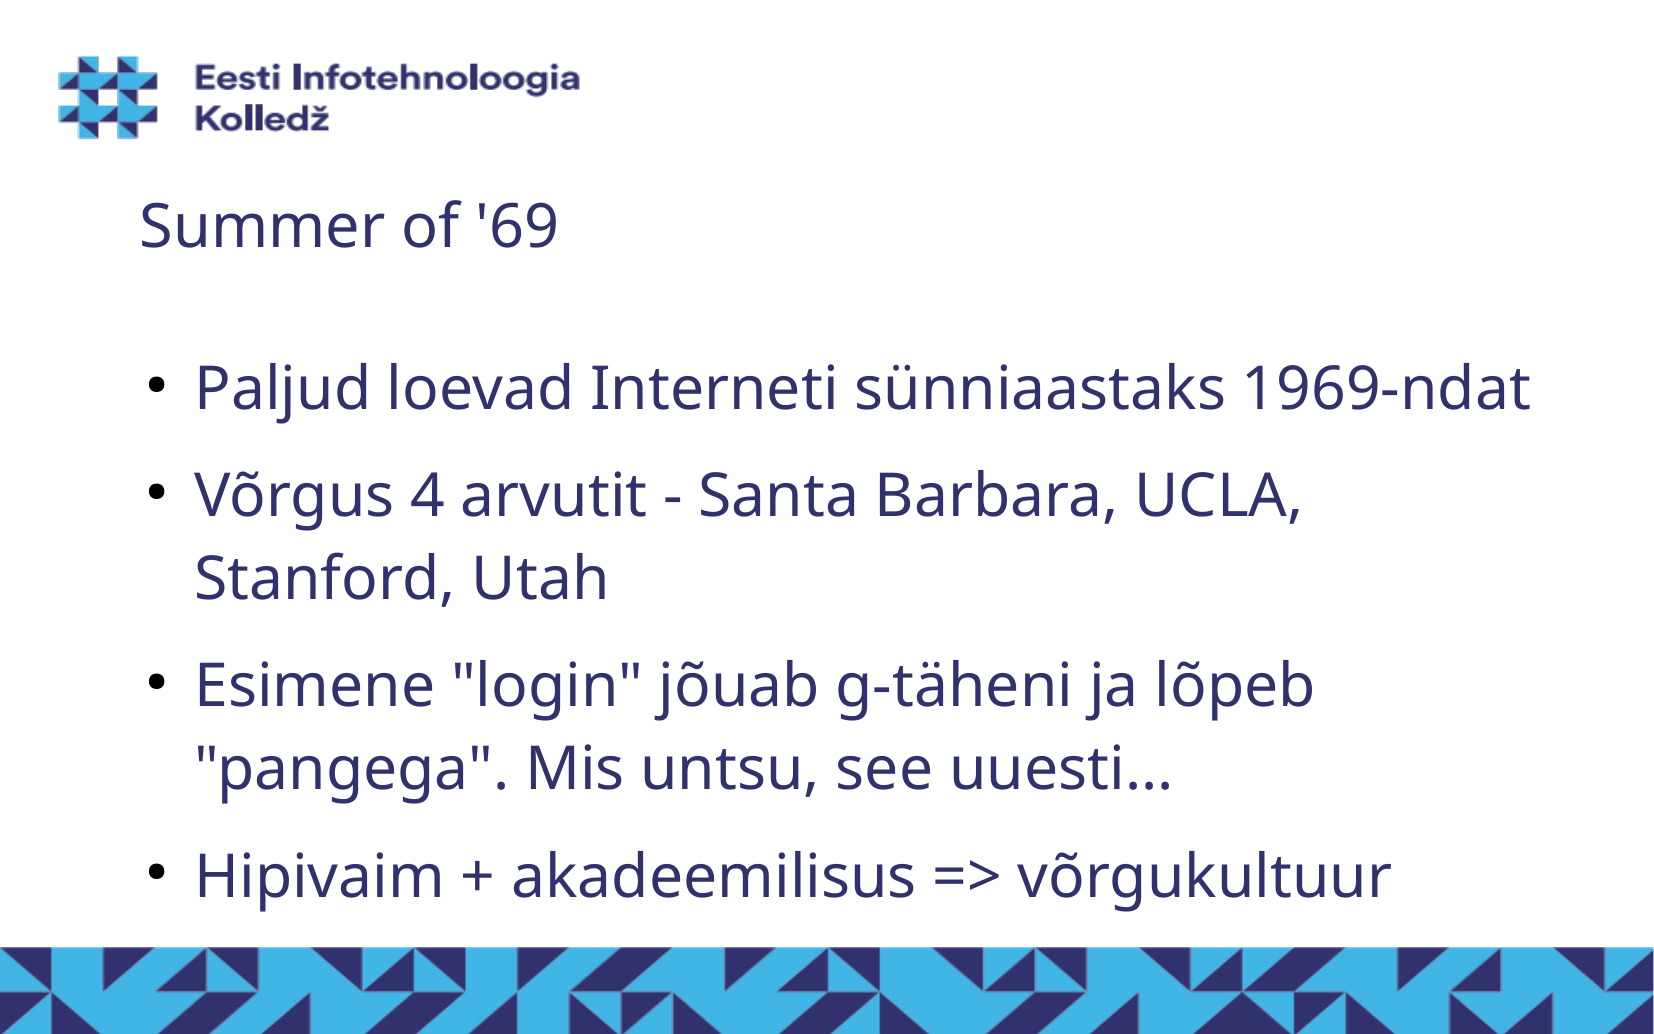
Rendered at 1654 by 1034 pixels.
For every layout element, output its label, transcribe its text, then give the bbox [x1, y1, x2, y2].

title Summer of '69 [139, 137, 1548, 310]
list Paljud loevad Interneti sünniaastaks 1969-ndat Võrgus 4 arvutit - Santa Barbara, UCLA, Stanford, Utah Esimene "login" jõuab g-täheni ja lõpeb "pangega". Mis untsu, see uuesti... Hipivaim + akadeemilisus => võrgukultuur [129, 344, 1548, 926]
